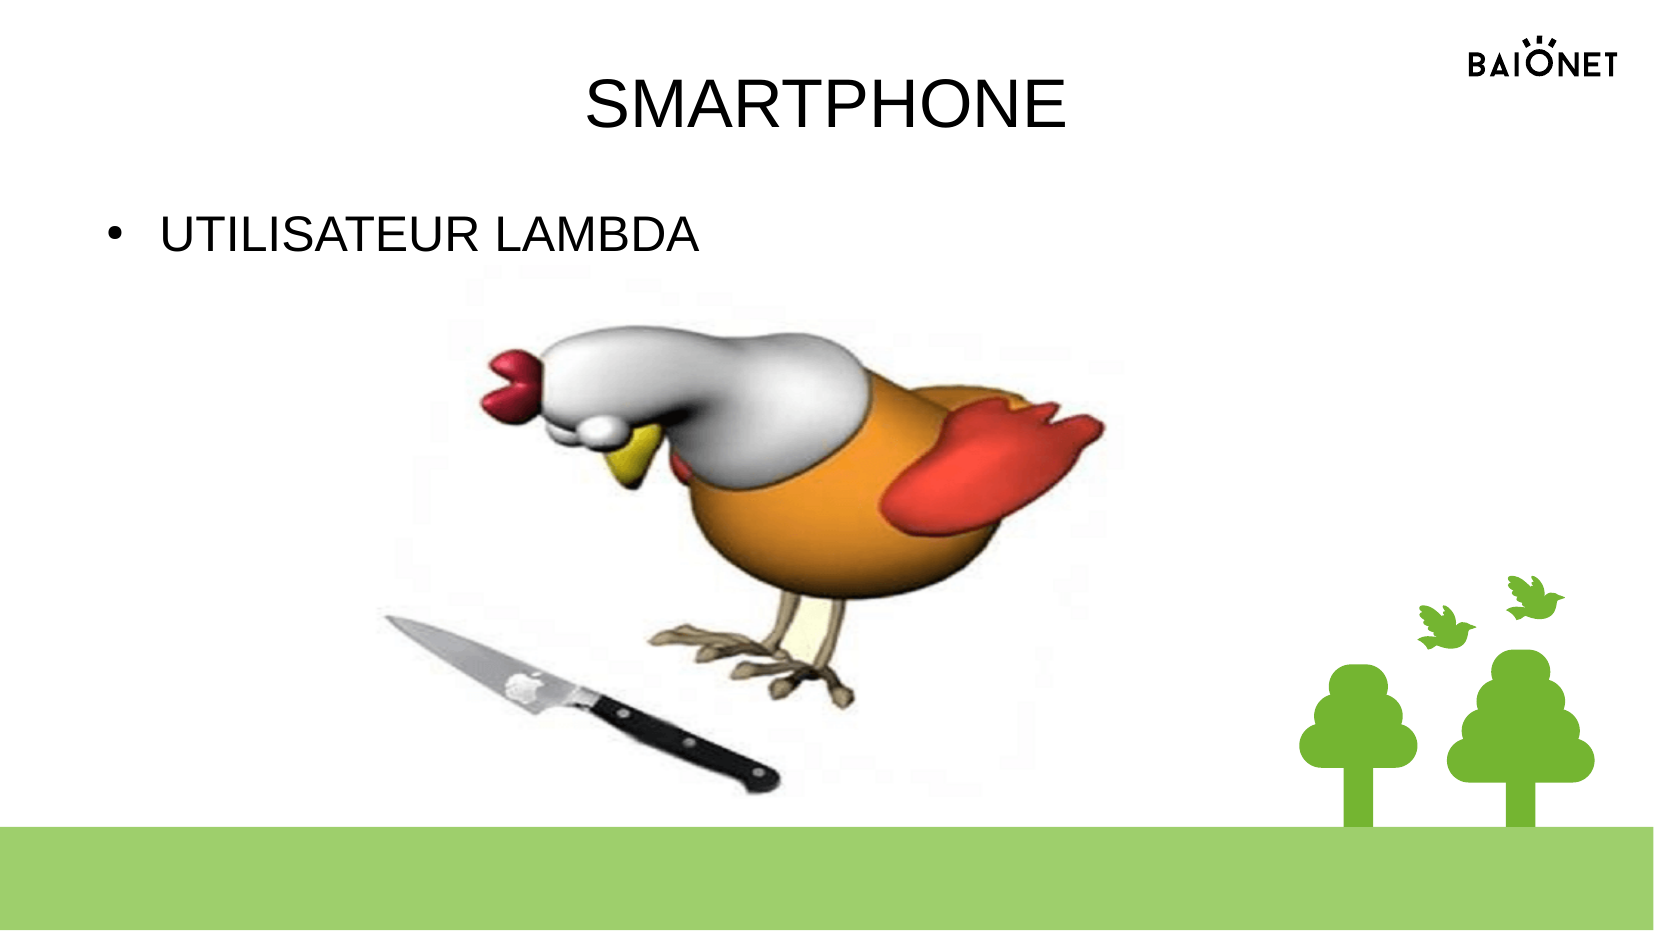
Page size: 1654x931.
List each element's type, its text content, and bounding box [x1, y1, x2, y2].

title SMARTPHONE [88, 29, 1565, 178]
picture [1461, 29, 1625, 82]
list UTILISATEUR LAMBDA [88, 206, 1565, 739]
picture [324, 265, 1271, 799]
